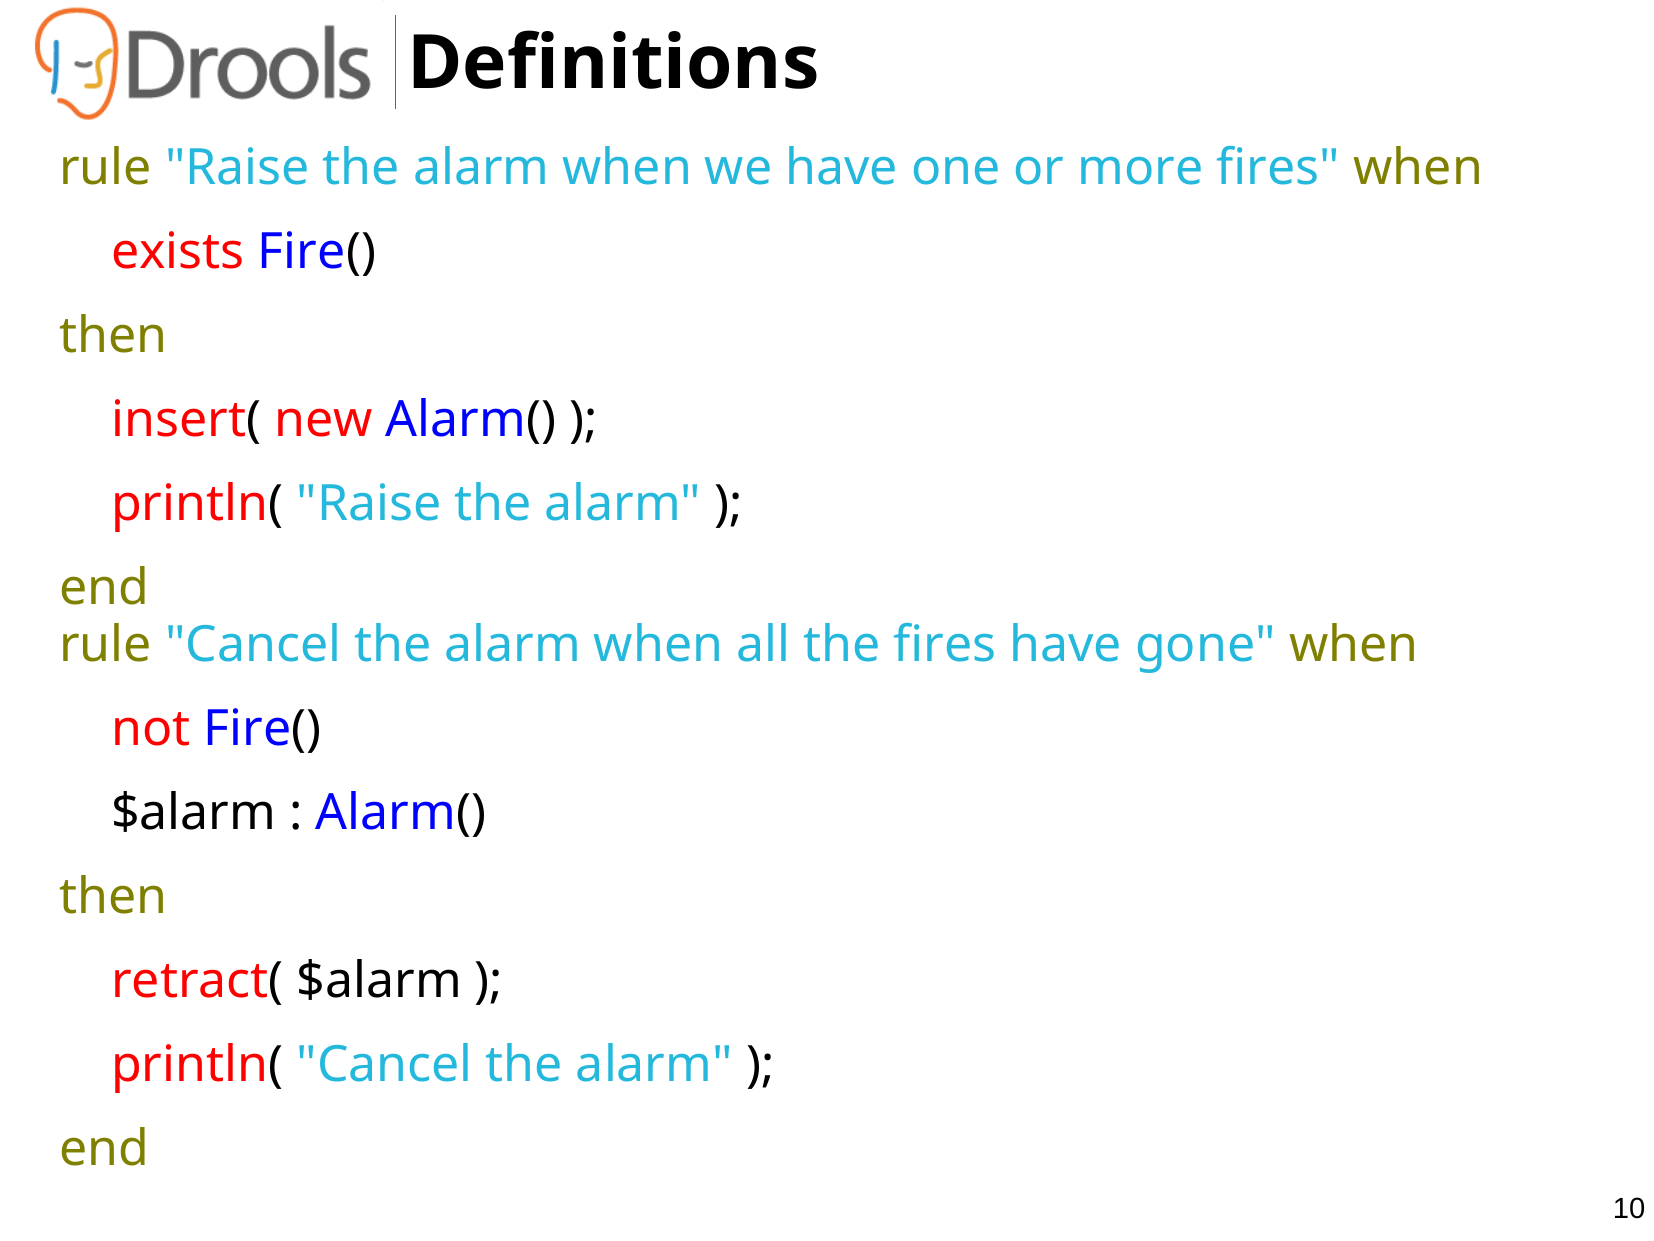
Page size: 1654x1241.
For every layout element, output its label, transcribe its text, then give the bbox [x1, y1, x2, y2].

picture [29, 0, 384, 126]
list rule "Cancel the alarm when all the fires have gone" when not Fire() $alarm : Alarm() then retract( $alarm ); println( "Cancel the alarm" ); end [59, 607, 1566, 1165]
list rule "Raise the alarm when we have one or more fires" when exists Fire() then insert( new Alarm() ); println( "Raise the alarm" ); end [59, 130, 1566, 607]
title Definitions [407, 6, 1618, 113]
